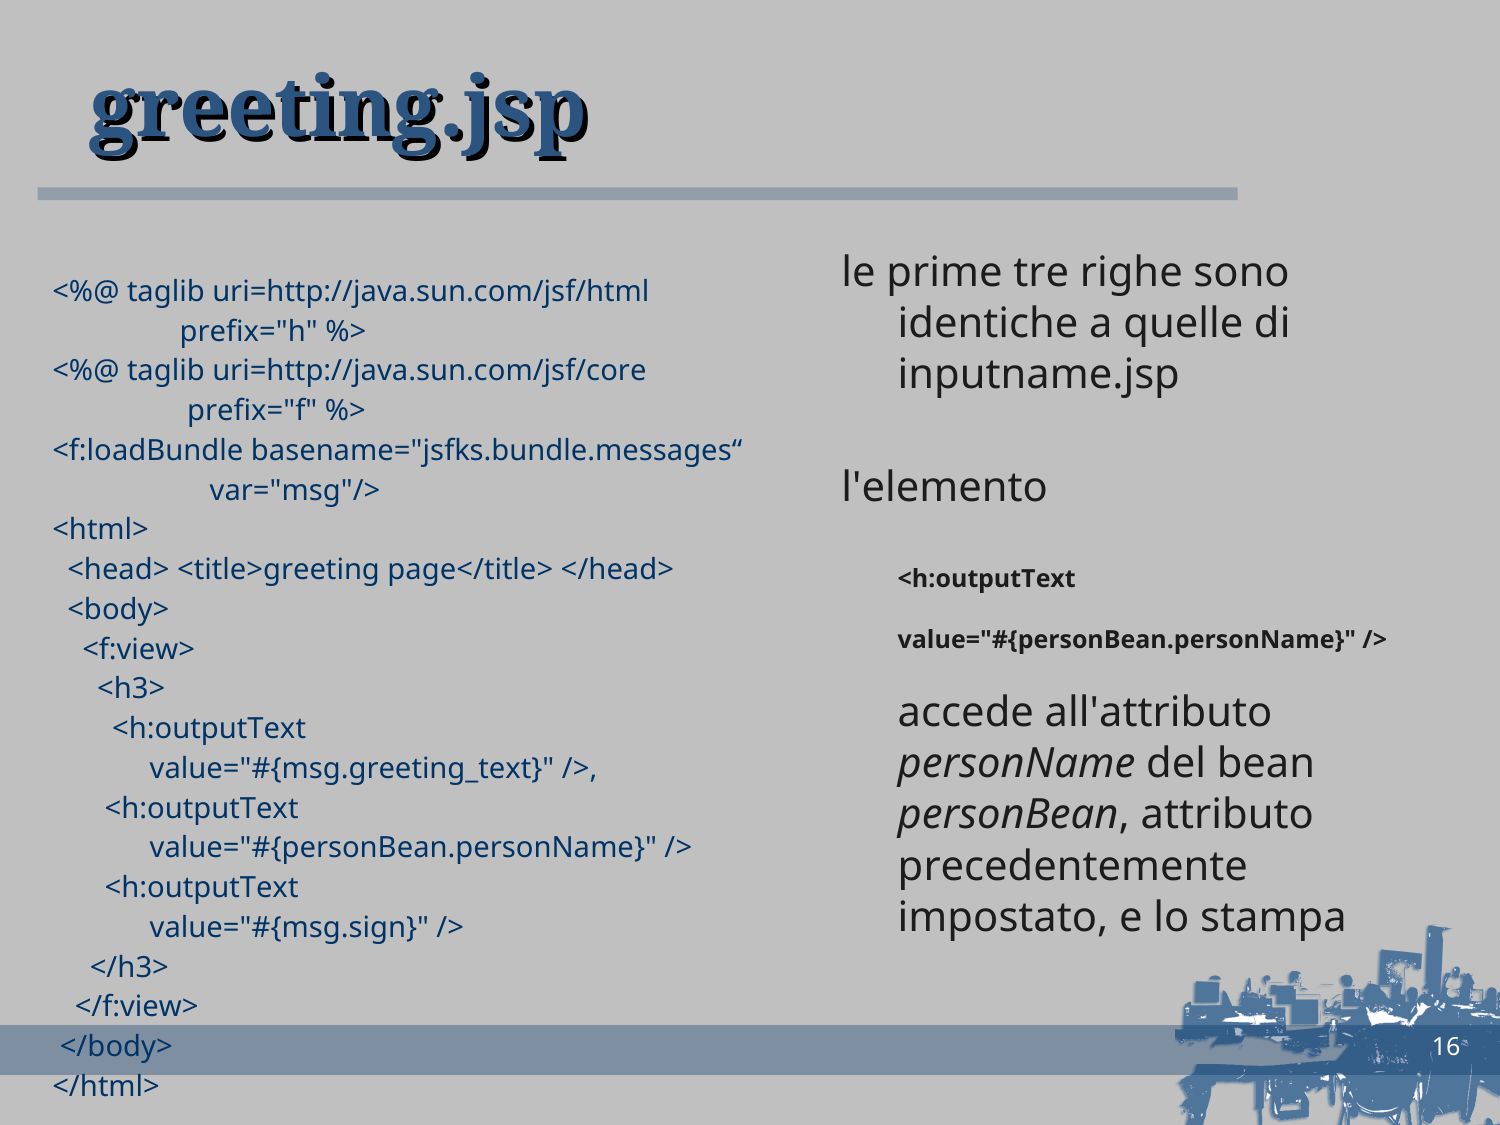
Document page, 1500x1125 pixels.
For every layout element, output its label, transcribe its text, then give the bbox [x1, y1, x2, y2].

text_box <%@ taglib uri=http://java.sun.com/jsf/html prefix="h" %> <%@ taglib uri=http://java.sun.com/jsf/core prefix="f" %> <f:loadBundle basename="jsfks.bundle.messages“ var="msg"/> <html> <head> <title>greeting page</title> </head> <body> <f:view> <h3> <h:outputText value="#{msg.greeting_text}" />, <h:outputText value="#{personBean.personName}" /> <h:outputText value="#{msg.sign}" /> </h3> </f:view> </body> </html> [37, 262, 857, 1113]
list le prime tre righe sono identiche a quelle di inputname.jsp l'elemento <h:outputText value="#{personBean.personName}" /> accede all'attributo personName del bean personBean, attributo precedentemente impostato, e lo stampa [826, 237, 1426, 1006]
title greeting.jsp [75, 35, 1426, 174]
